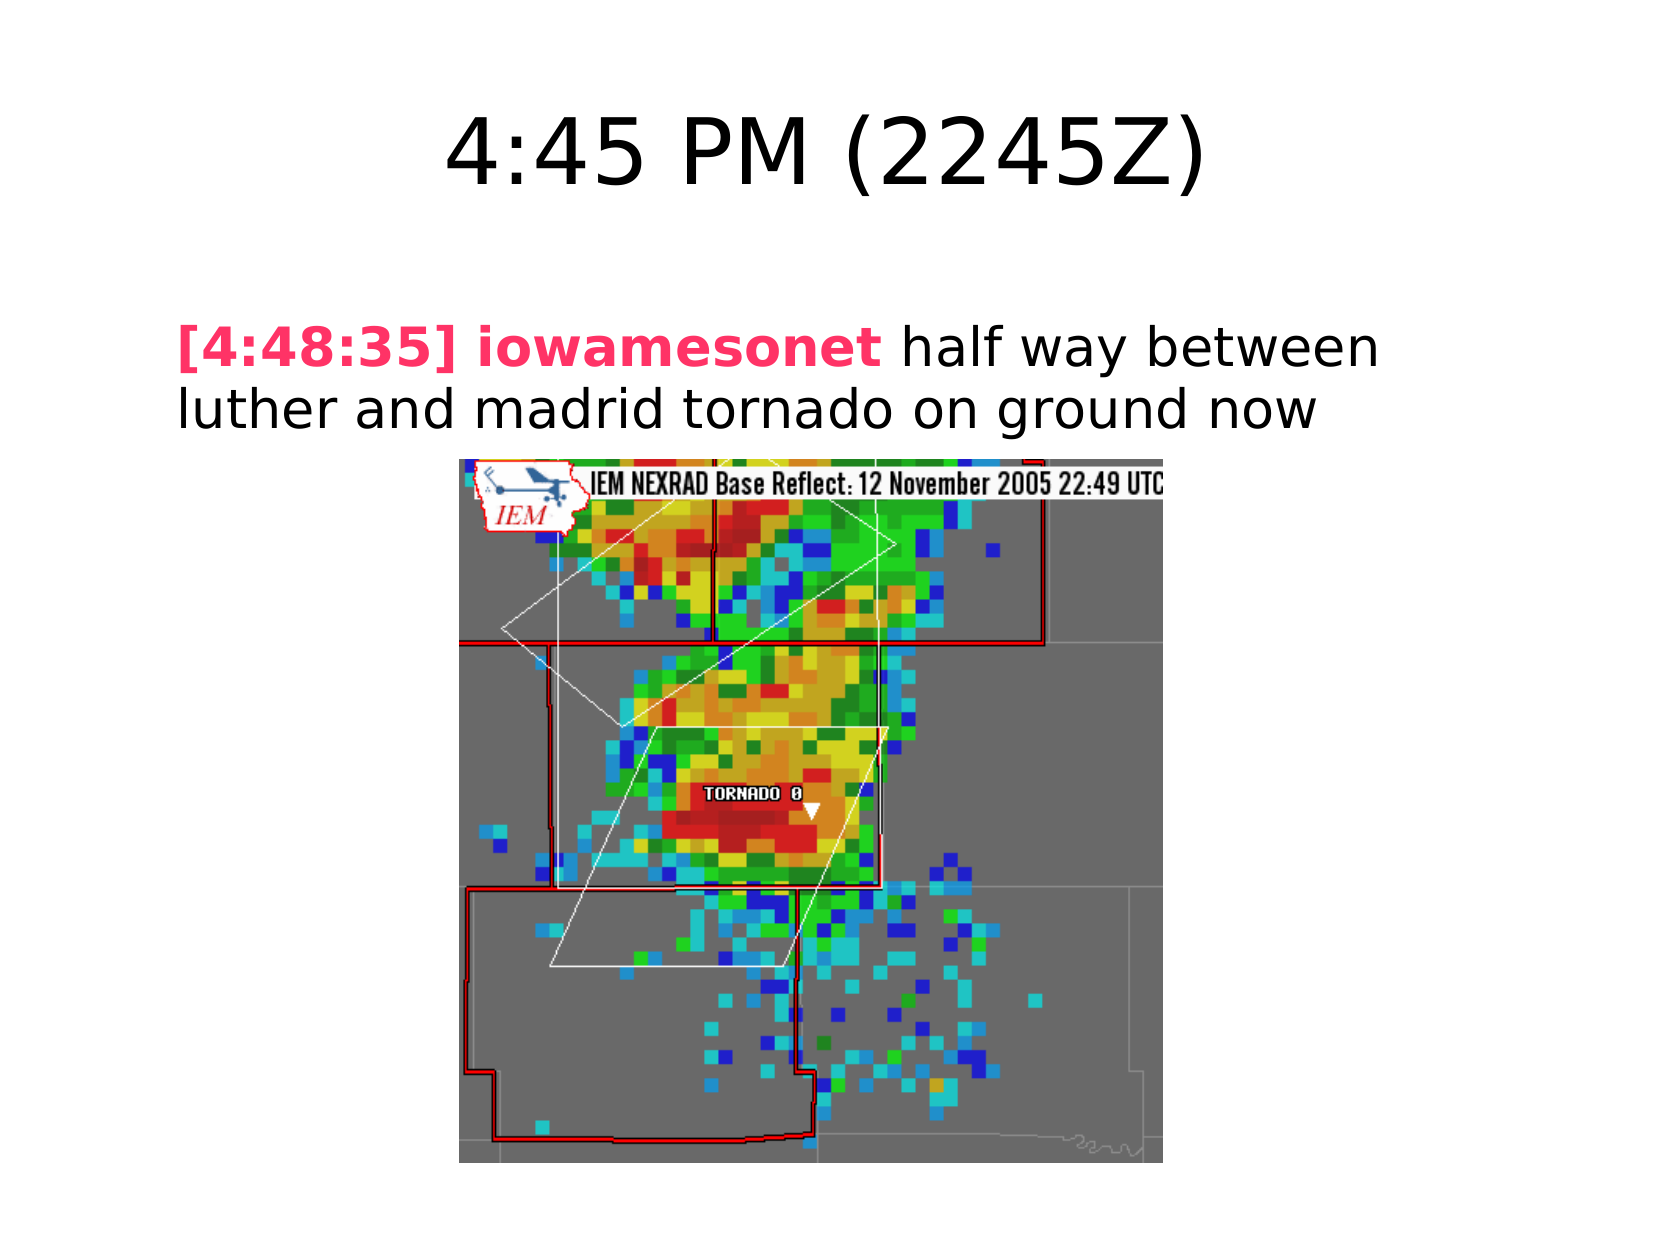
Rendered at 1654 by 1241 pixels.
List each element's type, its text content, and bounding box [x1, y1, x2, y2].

text_box [4:48:35] iowamesonet half way between luther and madrid tornado on ground now [161, 308, 1463, 450]
picture [459, 459, 1163, 1163]
title 4:45 PM (2245Z) [82, 49, 1571, 257]
